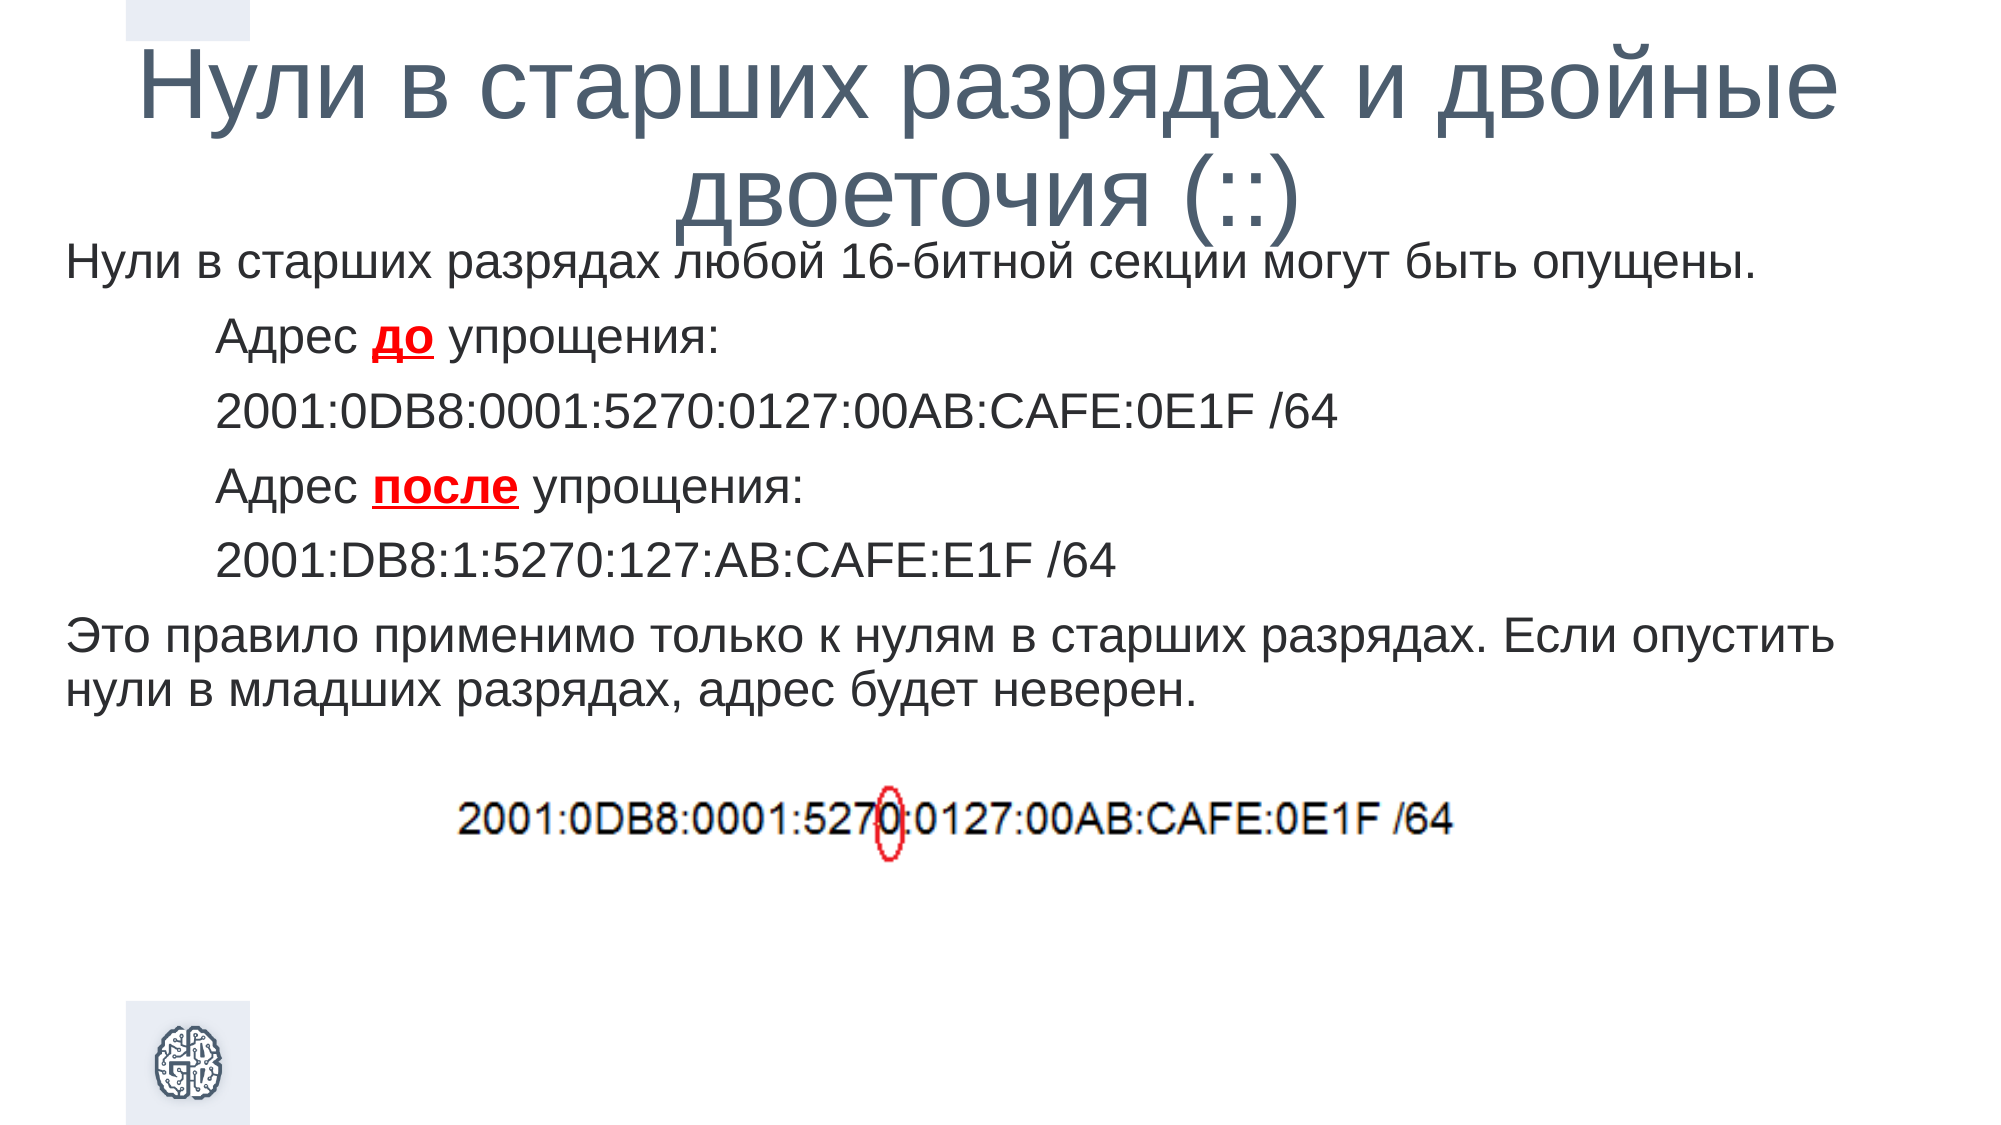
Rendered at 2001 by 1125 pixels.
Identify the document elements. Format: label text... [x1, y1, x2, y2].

picture [442, 782, 1480, 867]
picture [144, 1035, 232, 1110]
title Нули в старших разрядах и двойные двоеточия (::) [50, 70, 1929, 209]
list Нули в старших разрядах любой 16-битной секции могут быть опущены. Адрес до упрощения: 2001:0DB8:0001:5270:0127:00AB:CAFE:0E1F /64 Адрес после упрощения: 2001:DB8:1:5270:127:AB:CAFE:E1F /64 Это правило применимо только к нулям в старших разрядах. Если опустить нули в младших разрядах, адрес будет неверен. [50, 220, 1926, 1035]
